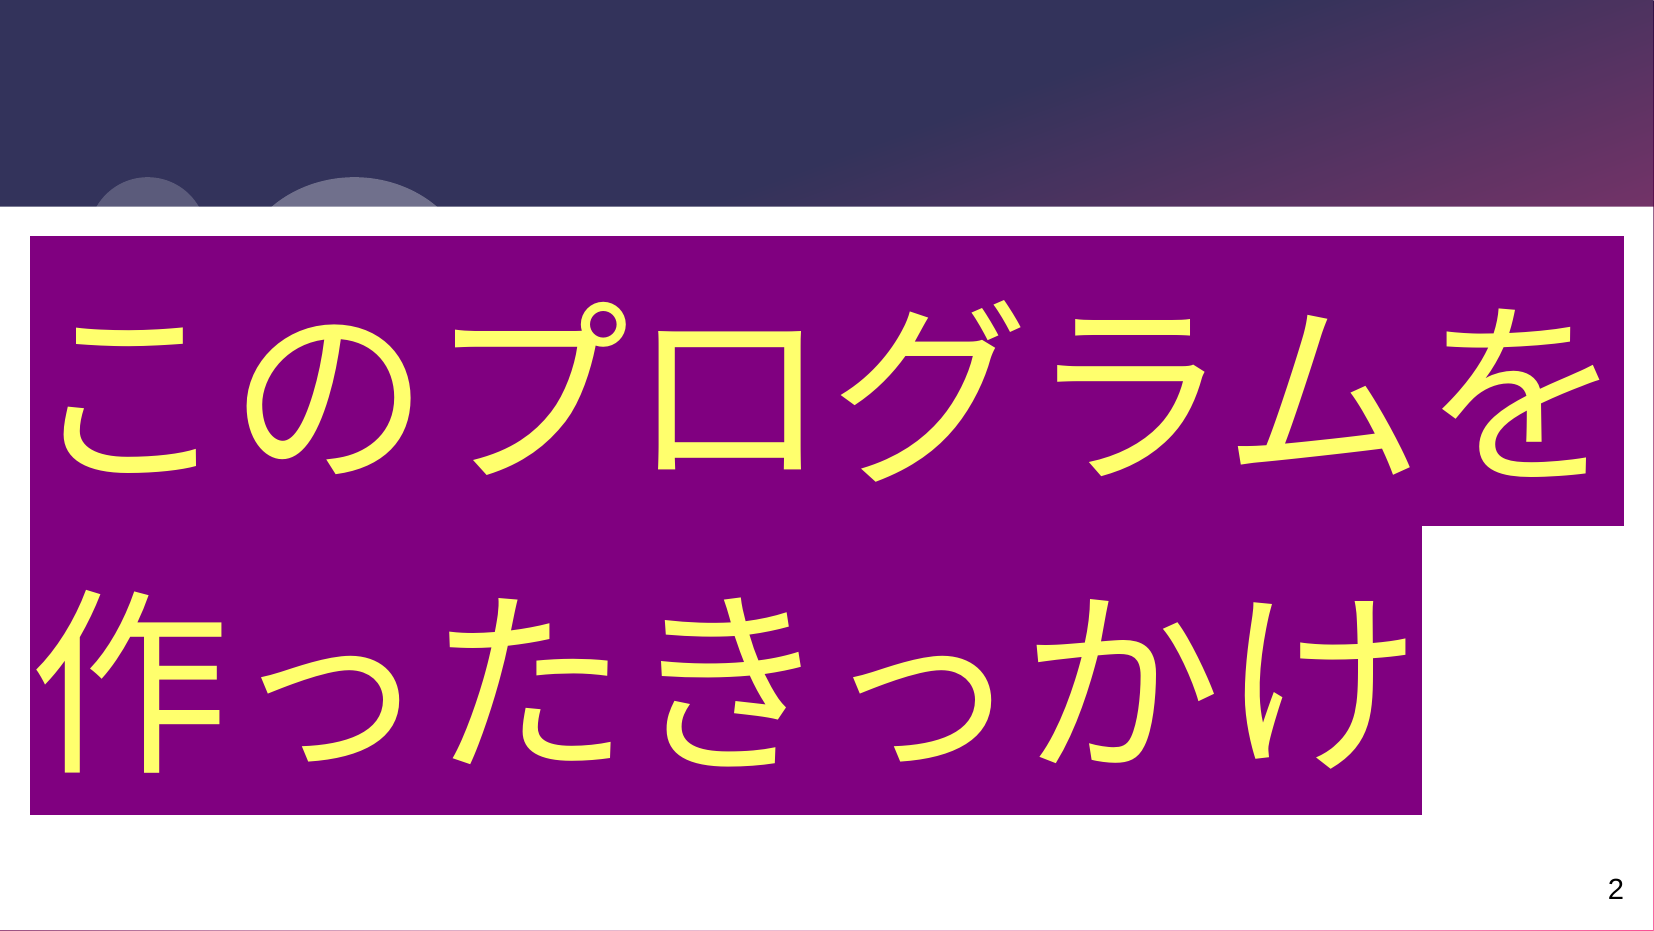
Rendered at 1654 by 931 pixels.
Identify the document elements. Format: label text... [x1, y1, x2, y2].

list このプログラムを作ったきっかけ [29, 236, 1654, 827]
